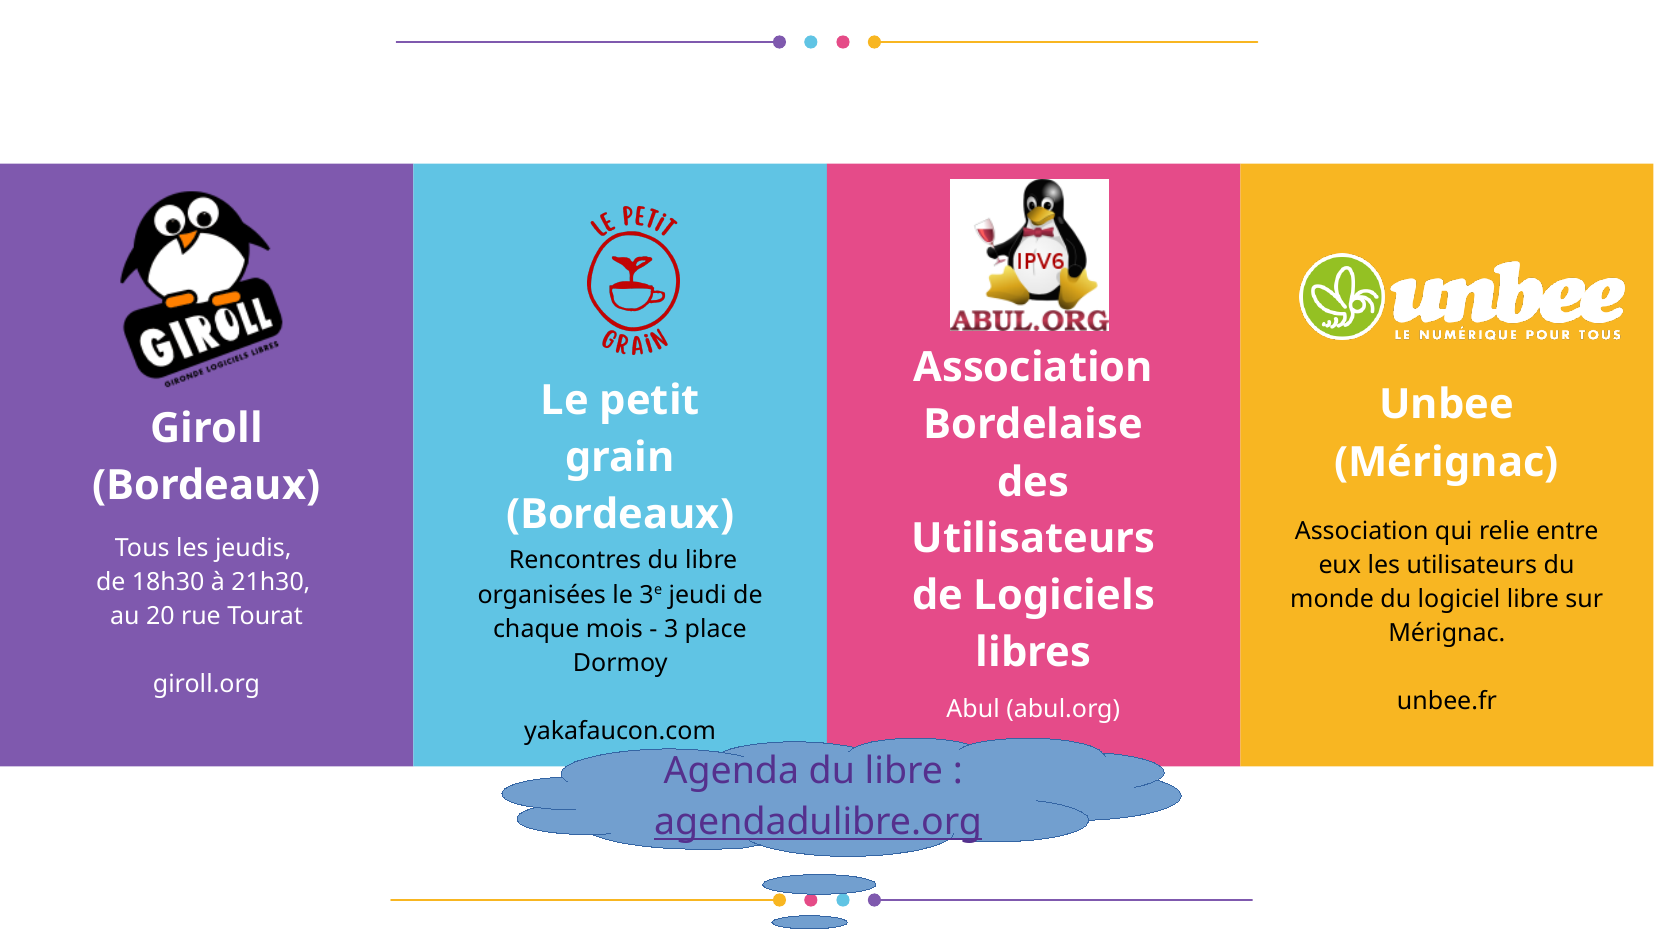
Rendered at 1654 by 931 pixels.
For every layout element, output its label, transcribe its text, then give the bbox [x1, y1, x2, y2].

picture [1299, 253, 1625, 340]
title Association Bordelaise des Utilisateurs de Logiciels libres [903, 337, 1164, 680]
title Tous les jeudis, de 18h30 à 21h30, au 20 rue Tourat giroll.org [46, 492, 368, 737]
title Association qui relie entre eux les utilisateurs du monde du logiciel libre sur Mérignac. unbee.fr [1286, 492, 1608, 737]
picture [107, 182, 296, 398]
title Rencontres du libre organisées le 3e jeudi de chaque mois - 3 place Dormoy yakafaucon.com [459, 522, 781, 767]
title Le petit grain (Bordeaux) [490, 369, 751, 541]
text_box Agenda du libre : agendadulibre.org [501, 738, 1182, 857]
title Abul (abul.org) [873, 679, 1194, 737]
picture [950, 179, 1109, 331]
text_box Agenda du libre : agendadulibre.org [771, 915, 848, 929]
text_box Agenda du libre : agendadulibre.org [762, 874, 876, 895]
title Unbee (Mérignac) [1316, 374, 1577, 489]
title Giroll (Bordeaux) [76, 397, 337, 512]
picture [587, 206, 680, 355]
